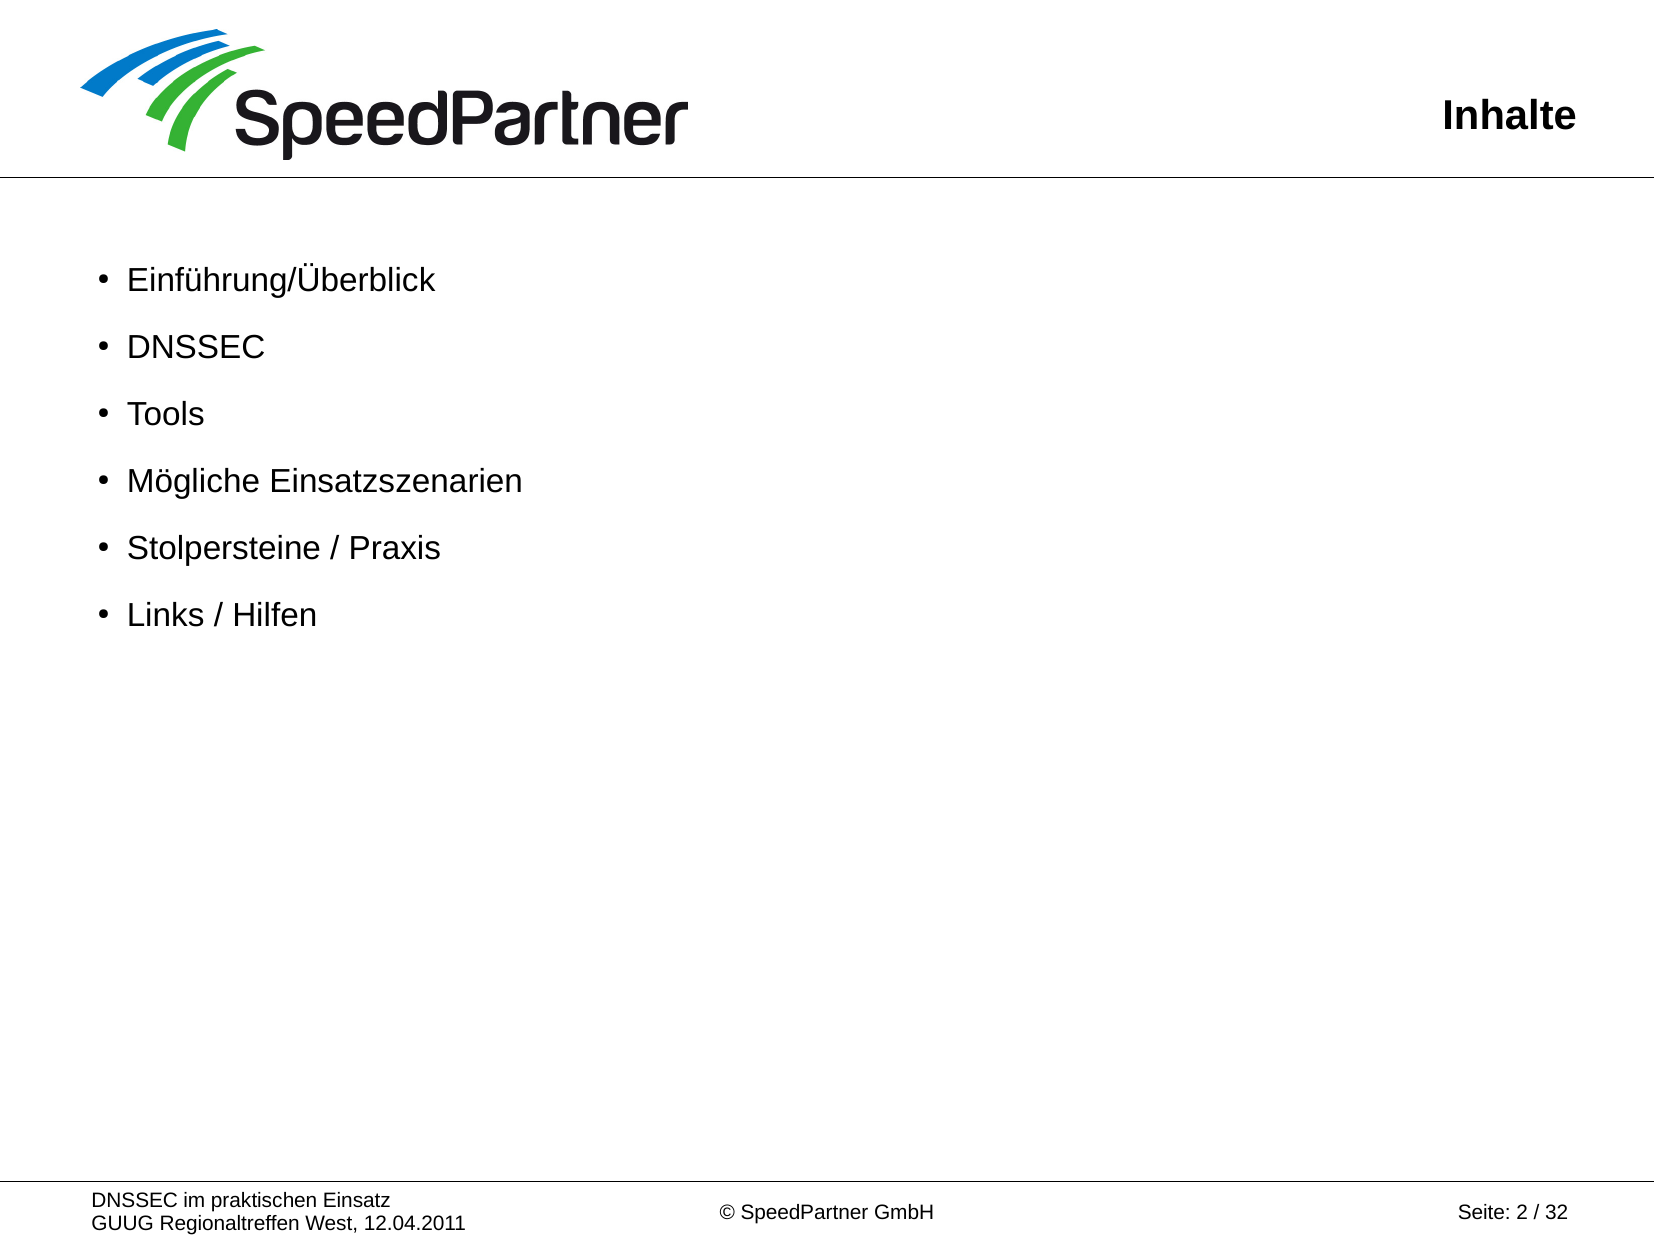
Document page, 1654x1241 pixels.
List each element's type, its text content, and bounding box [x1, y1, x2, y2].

picture [80, 29, 688, 160]
text_box Einführung/Überblick DNSSEC Tools Mögliche Einsatzszenarien Stolpersteine / Praxis Links / Hilfen [82, 253, 1565, 1177]
title Inhalte [590, 70, 1577, 160]
